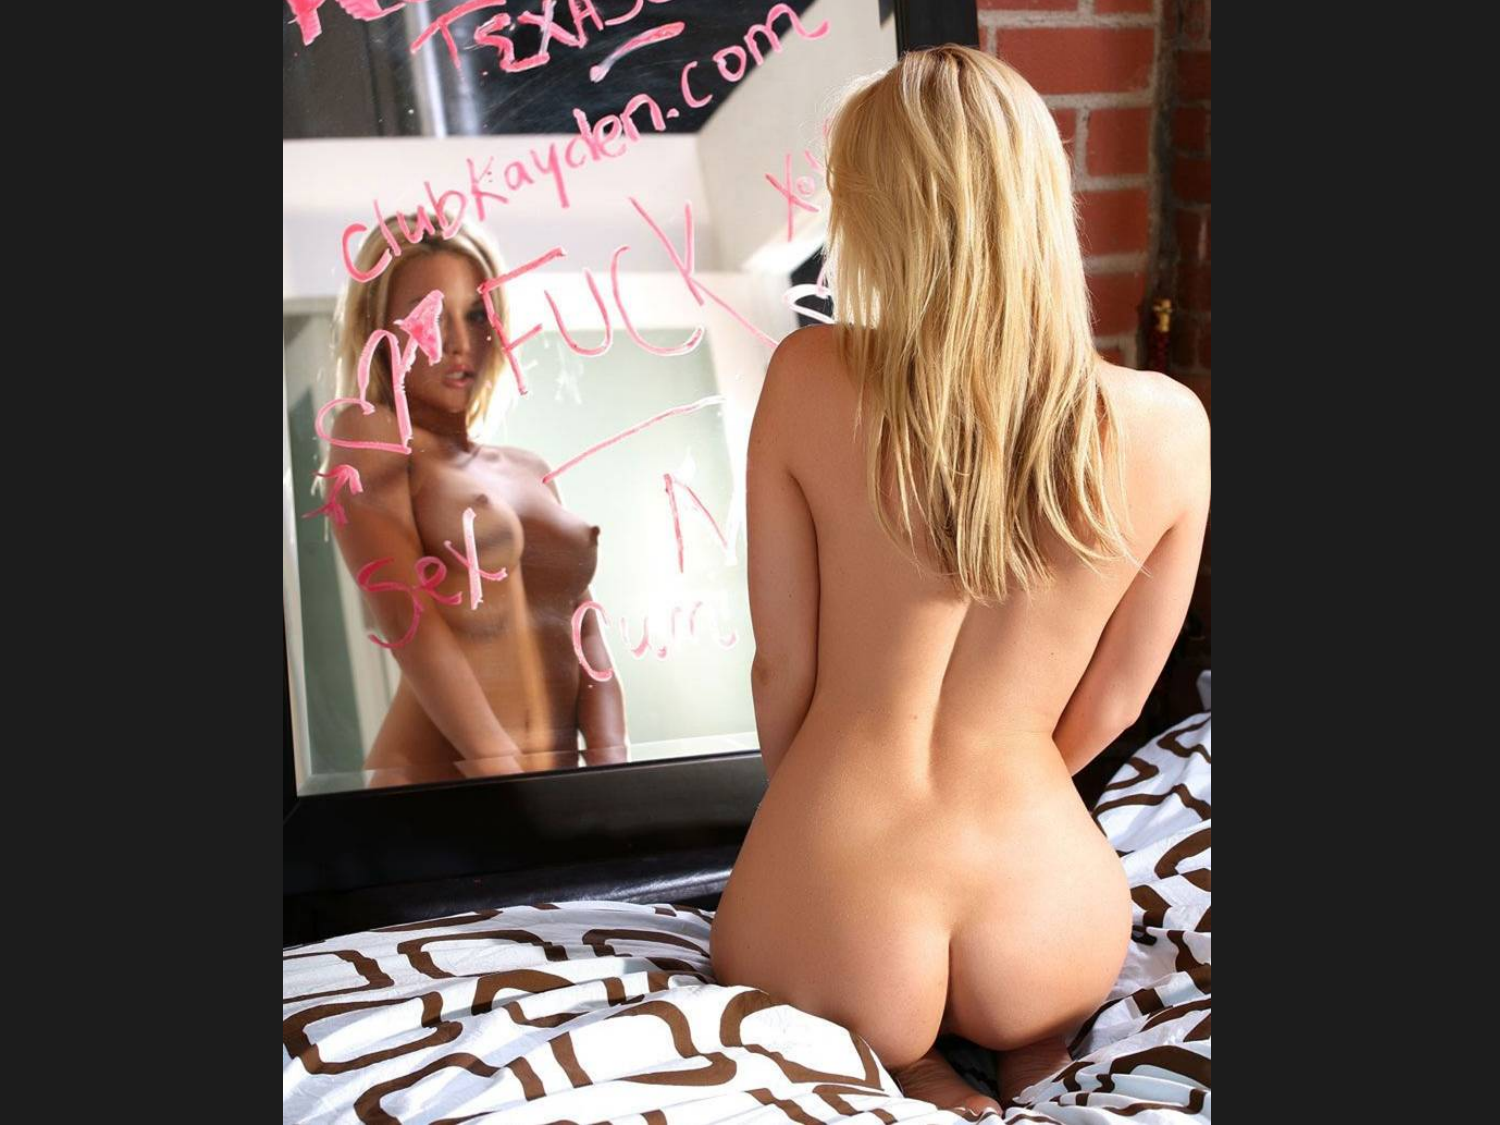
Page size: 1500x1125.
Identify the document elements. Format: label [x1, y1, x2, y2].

text_box [283, 0, 1211, 1125]
